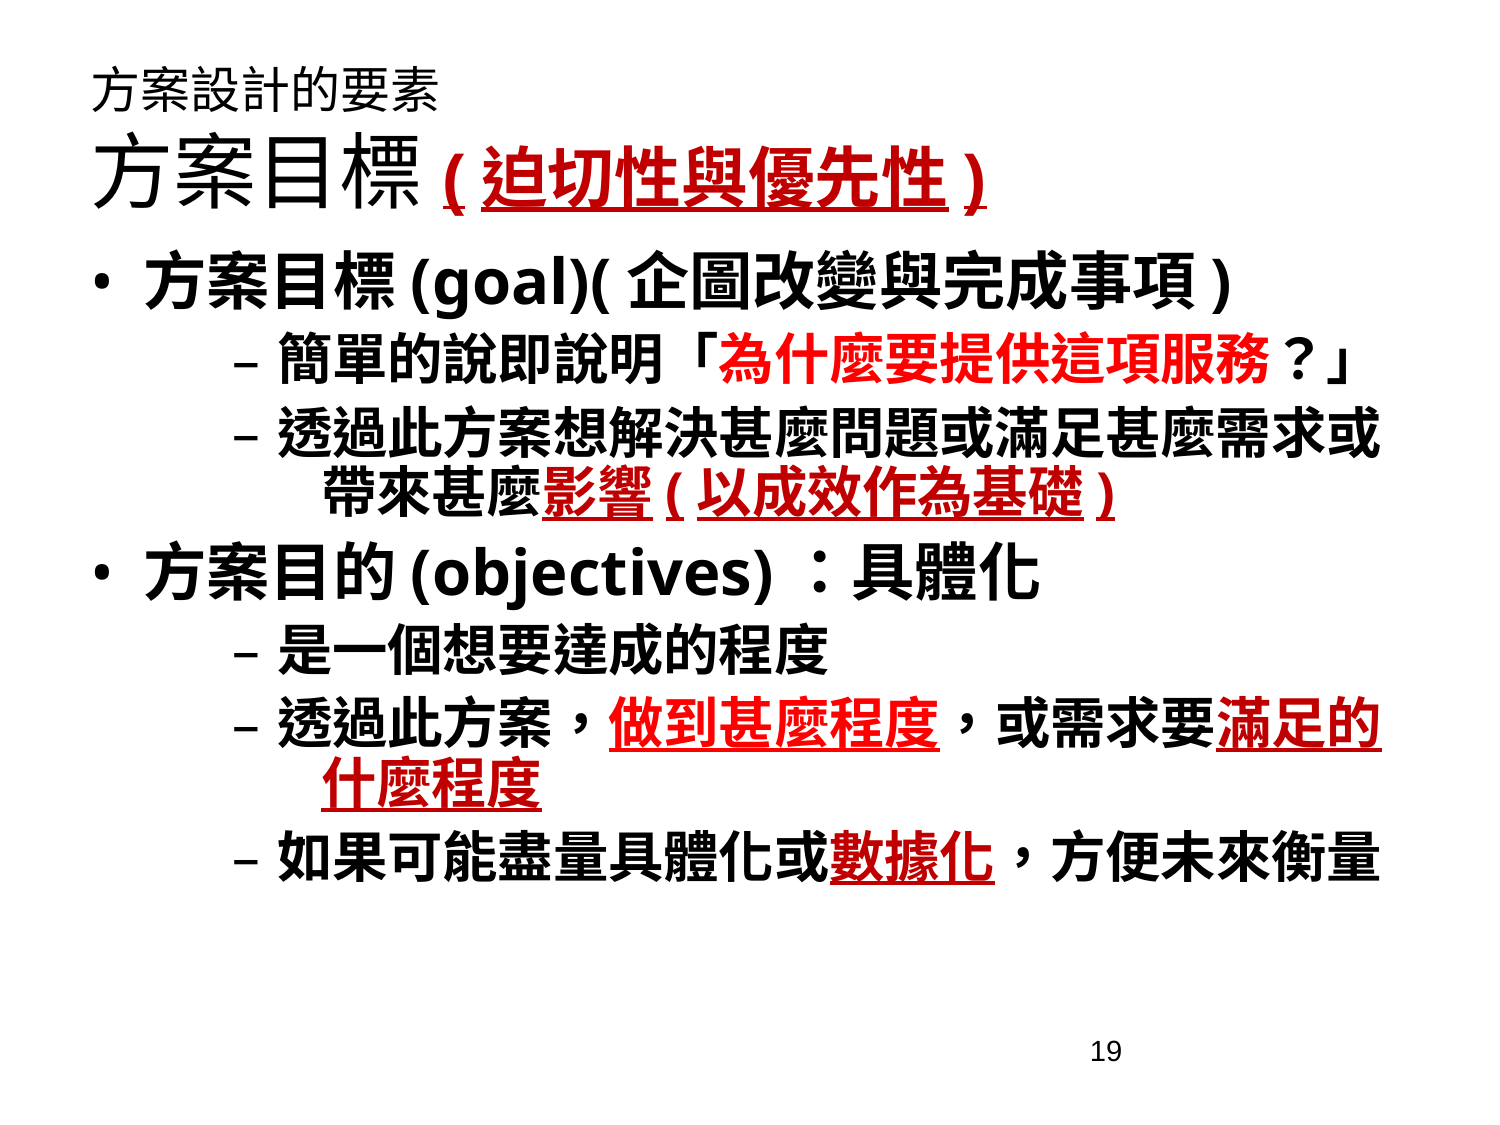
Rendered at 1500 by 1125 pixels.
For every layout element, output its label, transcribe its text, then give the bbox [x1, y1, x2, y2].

title 方案設計的要素 方案目標(迫切性與優先性) [75, 45, 1426, 233]
text_box [1074, 1024, 1426, 1103]
list 方案目標(goal)(企圖改變與完成事項) 簡單的說即說明「為什麼要提供這項服務？」 透過此方案想解決甚麼問題或滿足甚麼需求或帶來甚麼影響(以成效作為基礎) 方案目的(objectives)：具體化 是一個想要達成的程度 透過此方案，做到甚麼程度，或需求要滿足的什麼程度 如果可能盡量具體化或數據化，方便未來衡量 [75, 242, 1426, 1015]
